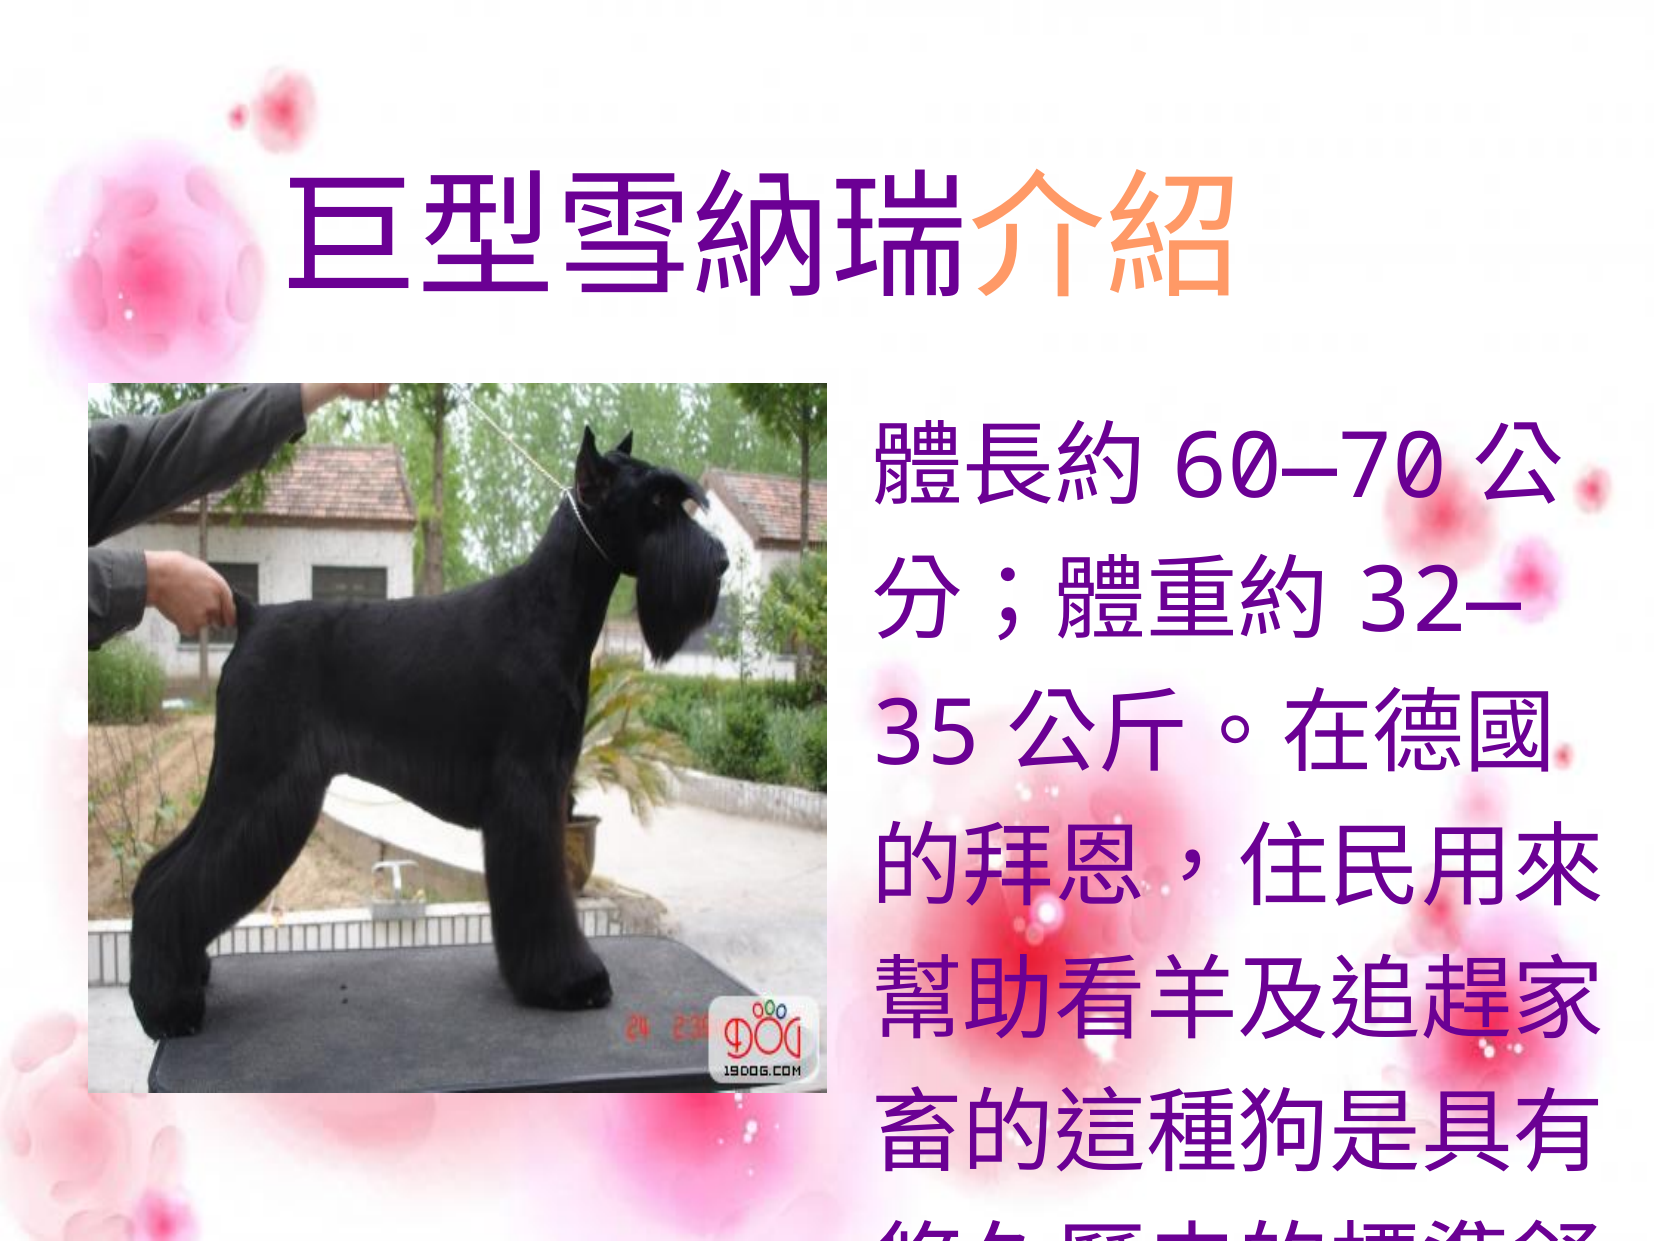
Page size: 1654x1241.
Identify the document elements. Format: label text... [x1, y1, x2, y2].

text_box 巨型雪納瑞介紹 [265, 118, 1447, 271]
picture [1385, 1230, 1393, 1236]
text_box 體長約60—70公分；體重約32—35公斤。在德國的拜恩，住民用來幫助看羊及追趕家畜的這種狗是具有悠久歷史的標準舒奈茲。 [856, 383, 1625, 1178]
picture [1527, 1230, 1550, 1241]
picture [0, 0, 1654, 1241]
picture [1461, 1235, 1477, 1241]
picture [922, 1237, 944, 1241]
